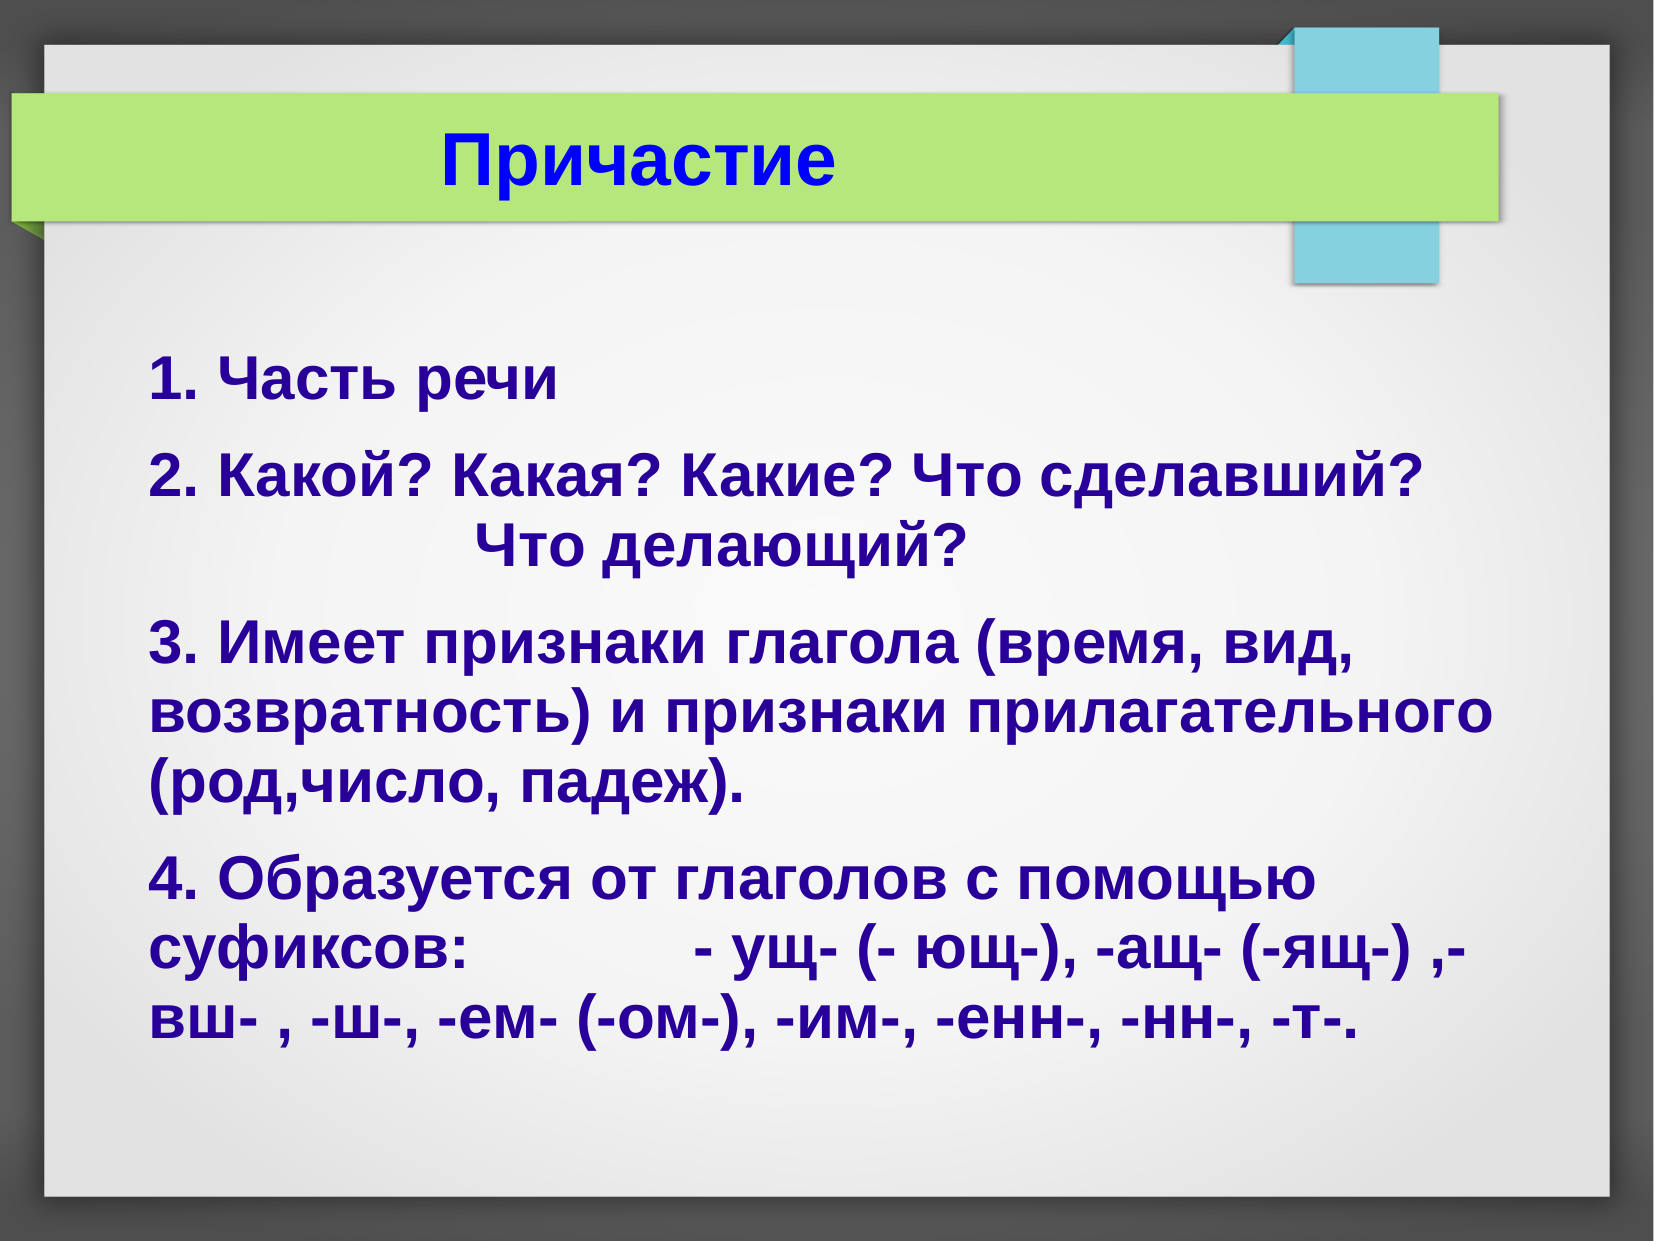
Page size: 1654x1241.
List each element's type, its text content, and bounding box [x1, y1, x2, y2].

list 1. Часть речи 2. Какой? Какая? Какие? Что сделавший? Что делающий? 3. Имеет признаки глагола (время, вид, возвратность) и признаки прилагательного (род,число, падеж). 4. Образуется от глаголов с помощью суфиксов: - ущ- (- ющ-), -ащ- (-ящ-) ,-вш- , -ш-, -ем- (-ом-), -им-, -енн-, -нн-, -т-. [82, 343, 1538, 1063]
title Причастие [70, 106, 1229, 213]
picture [0, 0, 1654, 1241]
